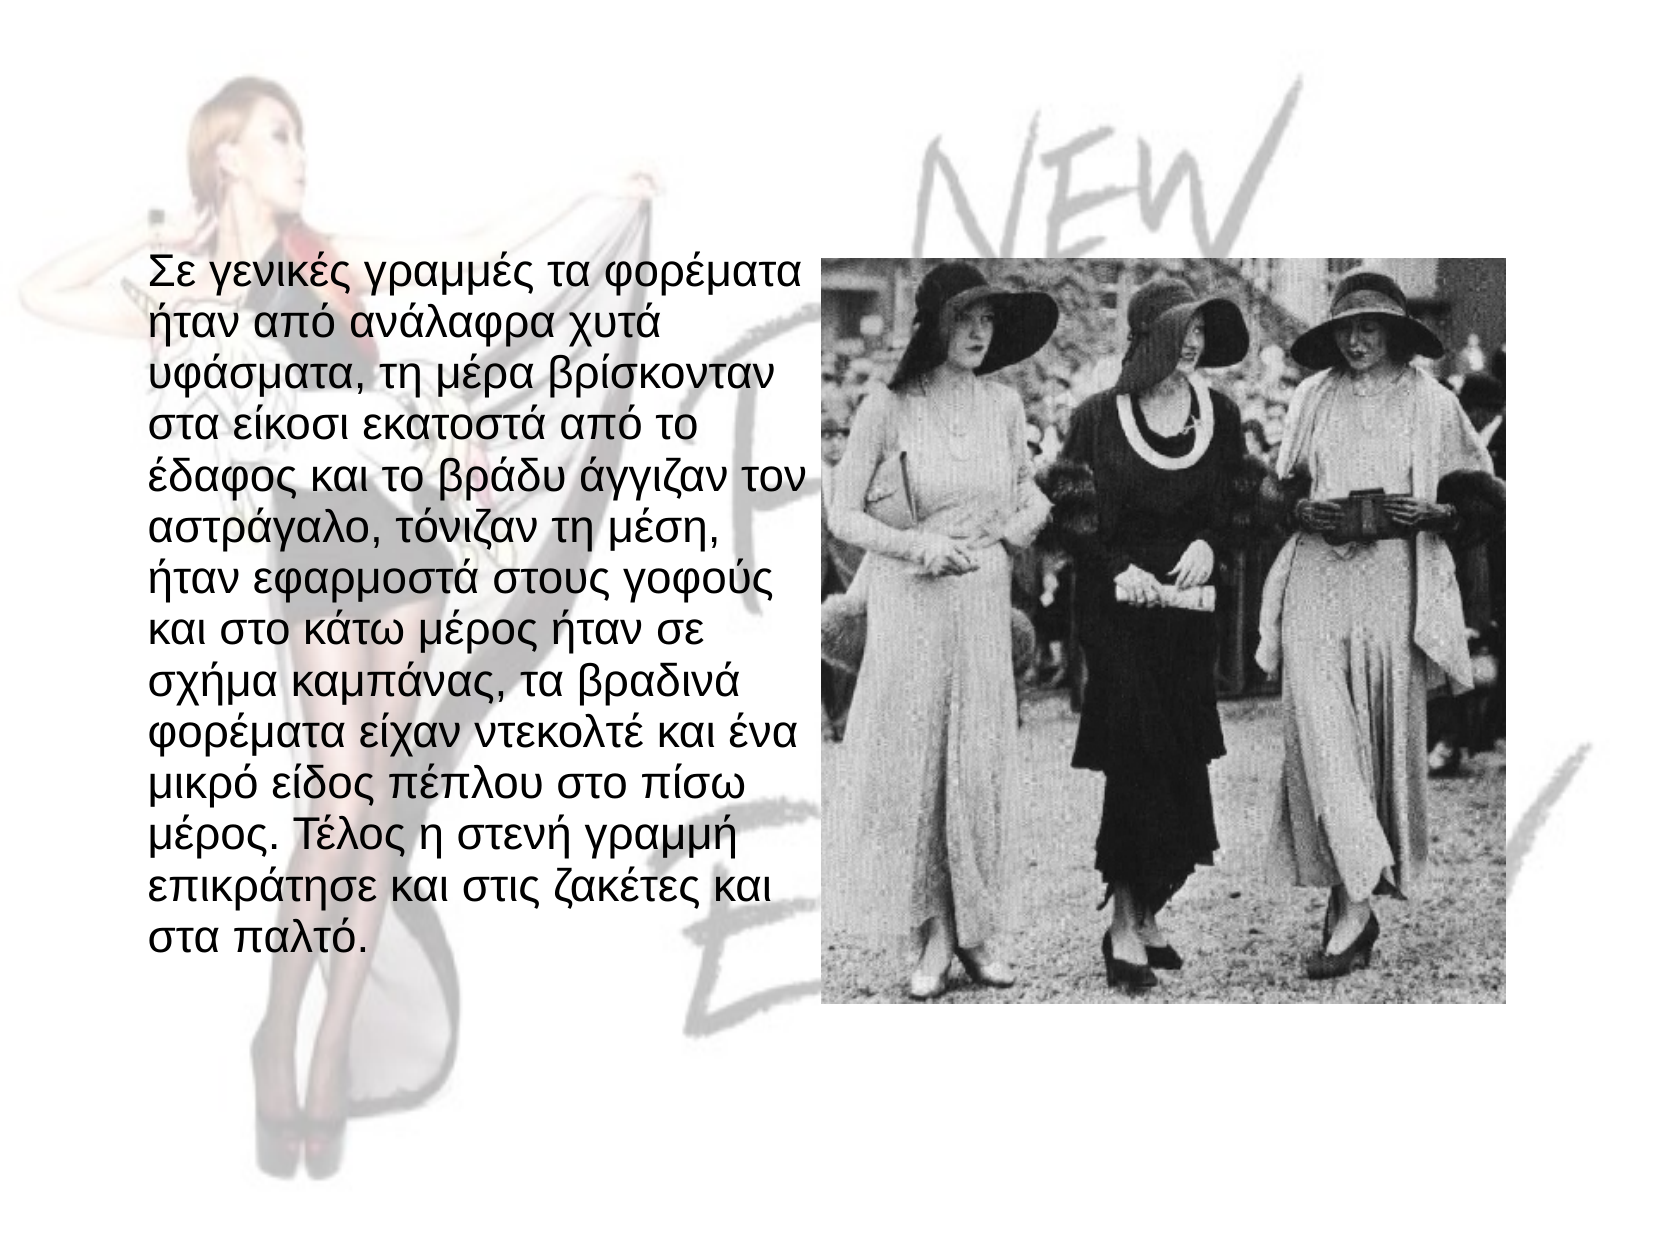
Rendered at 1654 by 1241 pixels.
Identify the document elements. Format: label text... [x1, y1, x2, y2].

list Σε γενικές γραμμές τα φορέματα ήταν από ανάλαφρα χυτά υφάσματα, τη μέρα βρίσκονταν στα είκοσι εκατοστά από το έδαφος και το βράδυ άγγιζαν τον αστράγαλο, τόνιζαν τη μέση, ήταν εφαρμοστά στους γοφούς και στο κάτω μέρος ήταν σε σχήμα καμπάνας, τα βραδινά φορέματα είχαν ντεκολτέ και ένα μικρό είδος πέπλου στο πίσω μέρος. Τέλος η στενή γραμμή επικράτησε και στις ζακέτες και στα παλτό. [147, 244, 822, 1063]
picture [0, 0, 1654, 1241]
